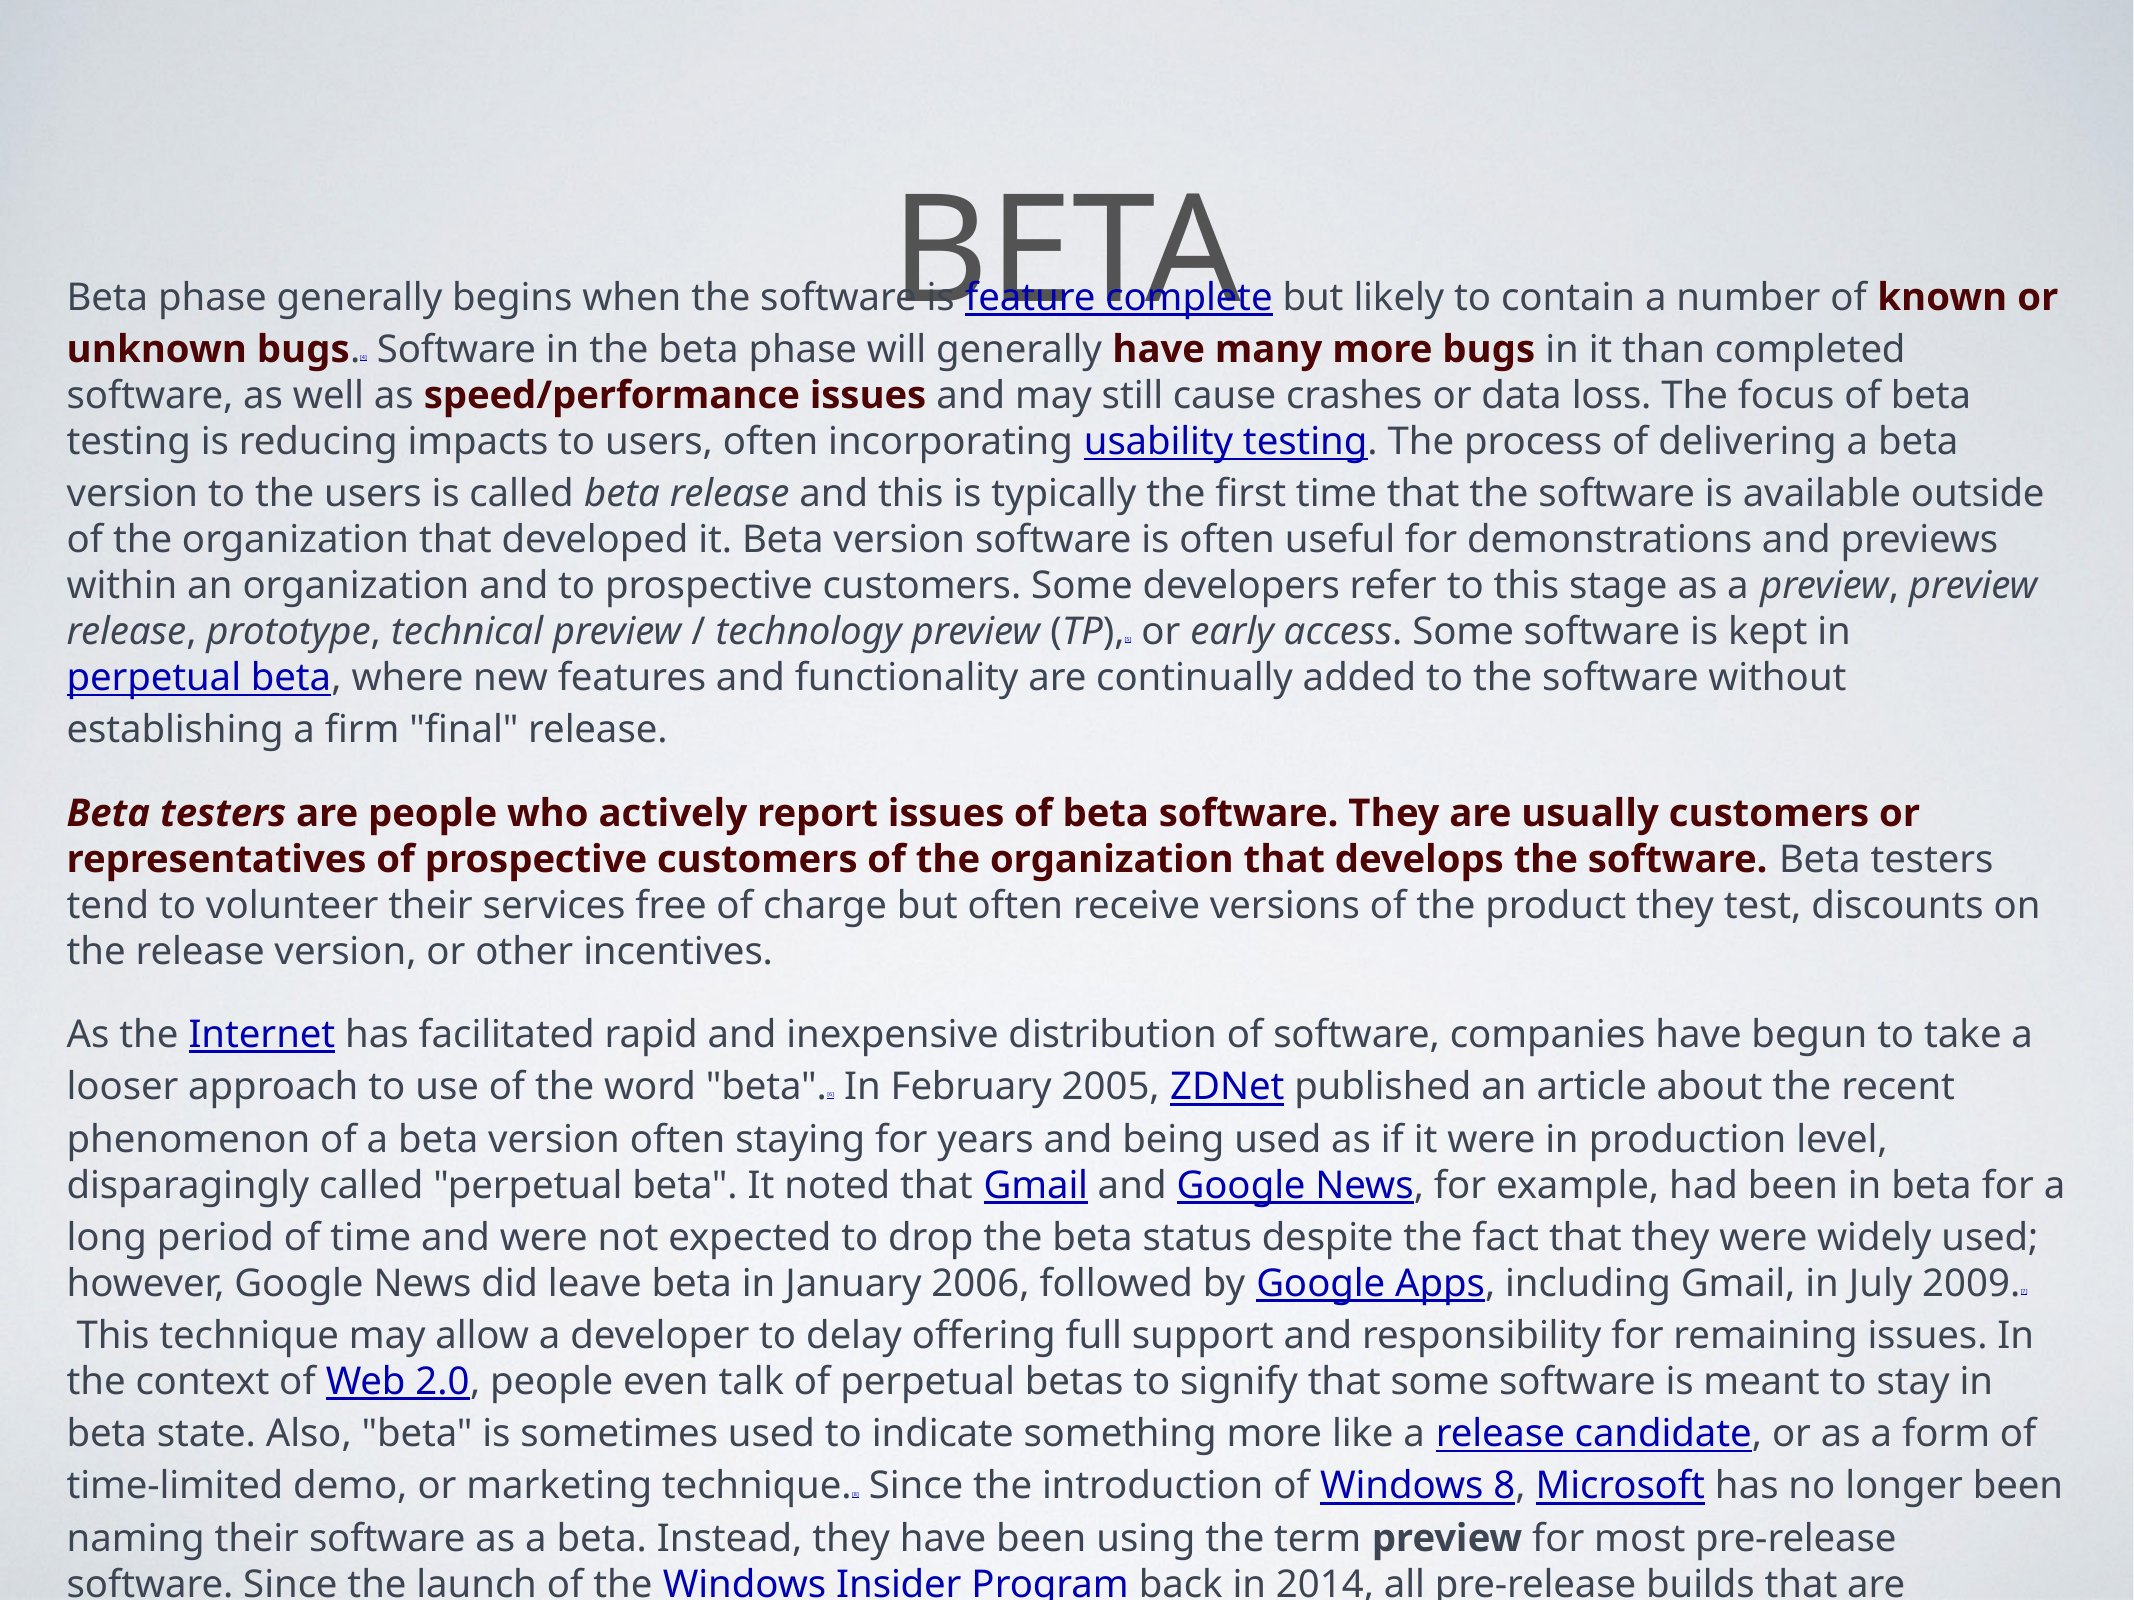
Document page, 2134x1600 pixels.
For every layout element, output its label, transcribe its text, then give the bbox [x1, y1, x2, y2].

picture [0, 0, 2134, 1600]
title Beta [58, 41, 2075, 442]
picture [1038, 1579, 1049, 1595]
list Beta phase generally begins when the software is feature complete but likely to contain a number of known or unknown bugs.[4] Software in the beta phase will generally have many more bugs in it than completed software, as well as speed/performance issues and may still cause crashes or data loss. The focus of beta testing is reducing impacts to users, often incorporating usability testing. The process of delivering a beta version to the users is called beta release and this is typically the first time that the software is available outside of the organization that developed it. Beta version software is often useful for demonstrations and previews within an organization and to prospective customers. Some developers refer to this stage as a preview, preview release, prototype, technical preview / technology preview (TP),[5] or early access. Some software is kept in perpetual beta, where new features and functionality are continually added to the software without establishing a firm "final" release. Beta testers are people who actively report issues of beta software. They are usually customers or representatives of prospective customers of the organization that develops the software. Beta testers tend to volunteer their services free of charge but often receive versions of the product they test, discounts on the release version, or other incentives. As the Internet has facilitated rapid and inexpensive distribution of software, companies have begun to take a looser approach to use of the word "beta".[6] In February 2005, ZDNet published an article about the recent phenomenon of a beta version often staying for years and being used as if it were in production level, disparagingly called "perpetual beta". It noted that Gmail and Google News, for example, had been in beta for a long period of time and were not expected to drop the beta status despite the fact that they were widely used; however, Google News did leave beta in January 2006, followed by Google Apps, including Gmail, in July 2009.[7] This technique may allow a developer to delay offering full support and responsibility for remaining issues. In the context of Web 2.0, people even talk of perpetual betas to signify that some software is meant to stay in beta state. Also, "beta" is sometimes used to indicate something more like a release candidate, or as a form of time-limited demo, or marketing technique.[8] Since the introduction of Windows 8, Microsoft has no longer been naming their software as a beta. Instead, they have been using the term preview for most pre-release software. Since the launch of the Windows Insider Program back in 2014, all pre-release builds that are released through the program are known as Insider Preview builds. [58, 447, 2075, 1482]
picture [1441, 1579, 1452, 1595]
